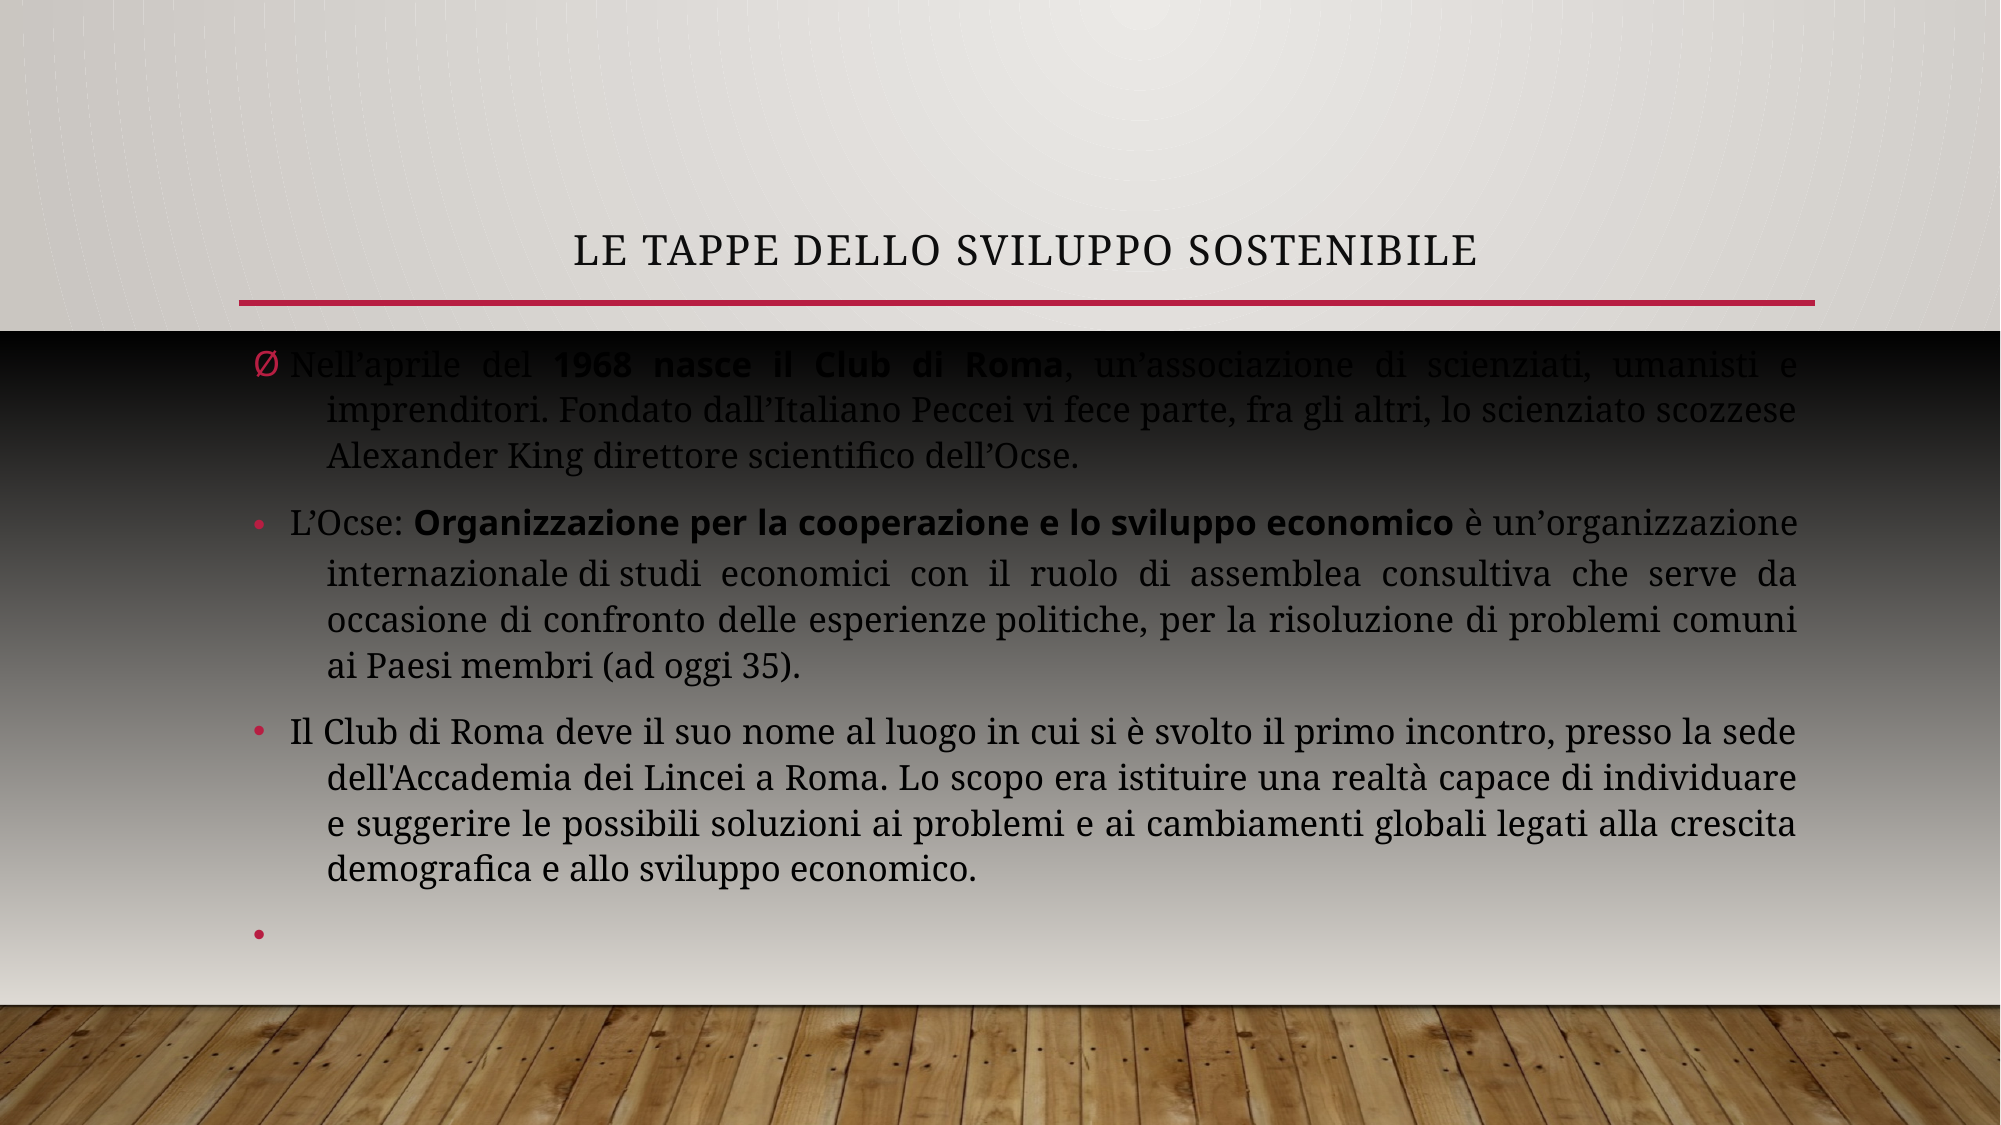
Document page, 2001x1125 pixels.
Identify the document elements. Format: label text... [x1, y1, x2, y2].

list Nell’aprile del 1968 nasce il Club di Roma, un’associazione di scienziati, umanisti e imprenditori. Fondato dall’Italiano Peccei vi fece parte, fra gli altri, lo scienziato scozzese Alexander King direttore scientifico dell’Ocse. L’Ocse: Organizzazione per la cooperazione e lo sviluppo economico è un’organizzazione internazionale di studi economici con il ruolo di assemblea consultiva che serve da occasione di confronto delle esperienze politiche, per la risoluzione di problemi comuni ai Paesi membri (ad oggi 35). Il Club di Roma deve il suo nome al luogo in cui si è svolto il primo incontro, presso la sede dell'Accademia dei Lincei a Roma. Lo scopo era istituire una realtà capace di individuare e suggerire le possibili soluzioni ai problemi e ai cambiamenti globali legati alla crescita demografica e allo sviluppo economico. [238, 330, 1814, 897]
title Le tappe dello sviluppo sostenibile [238, 131, 1814, 305]
